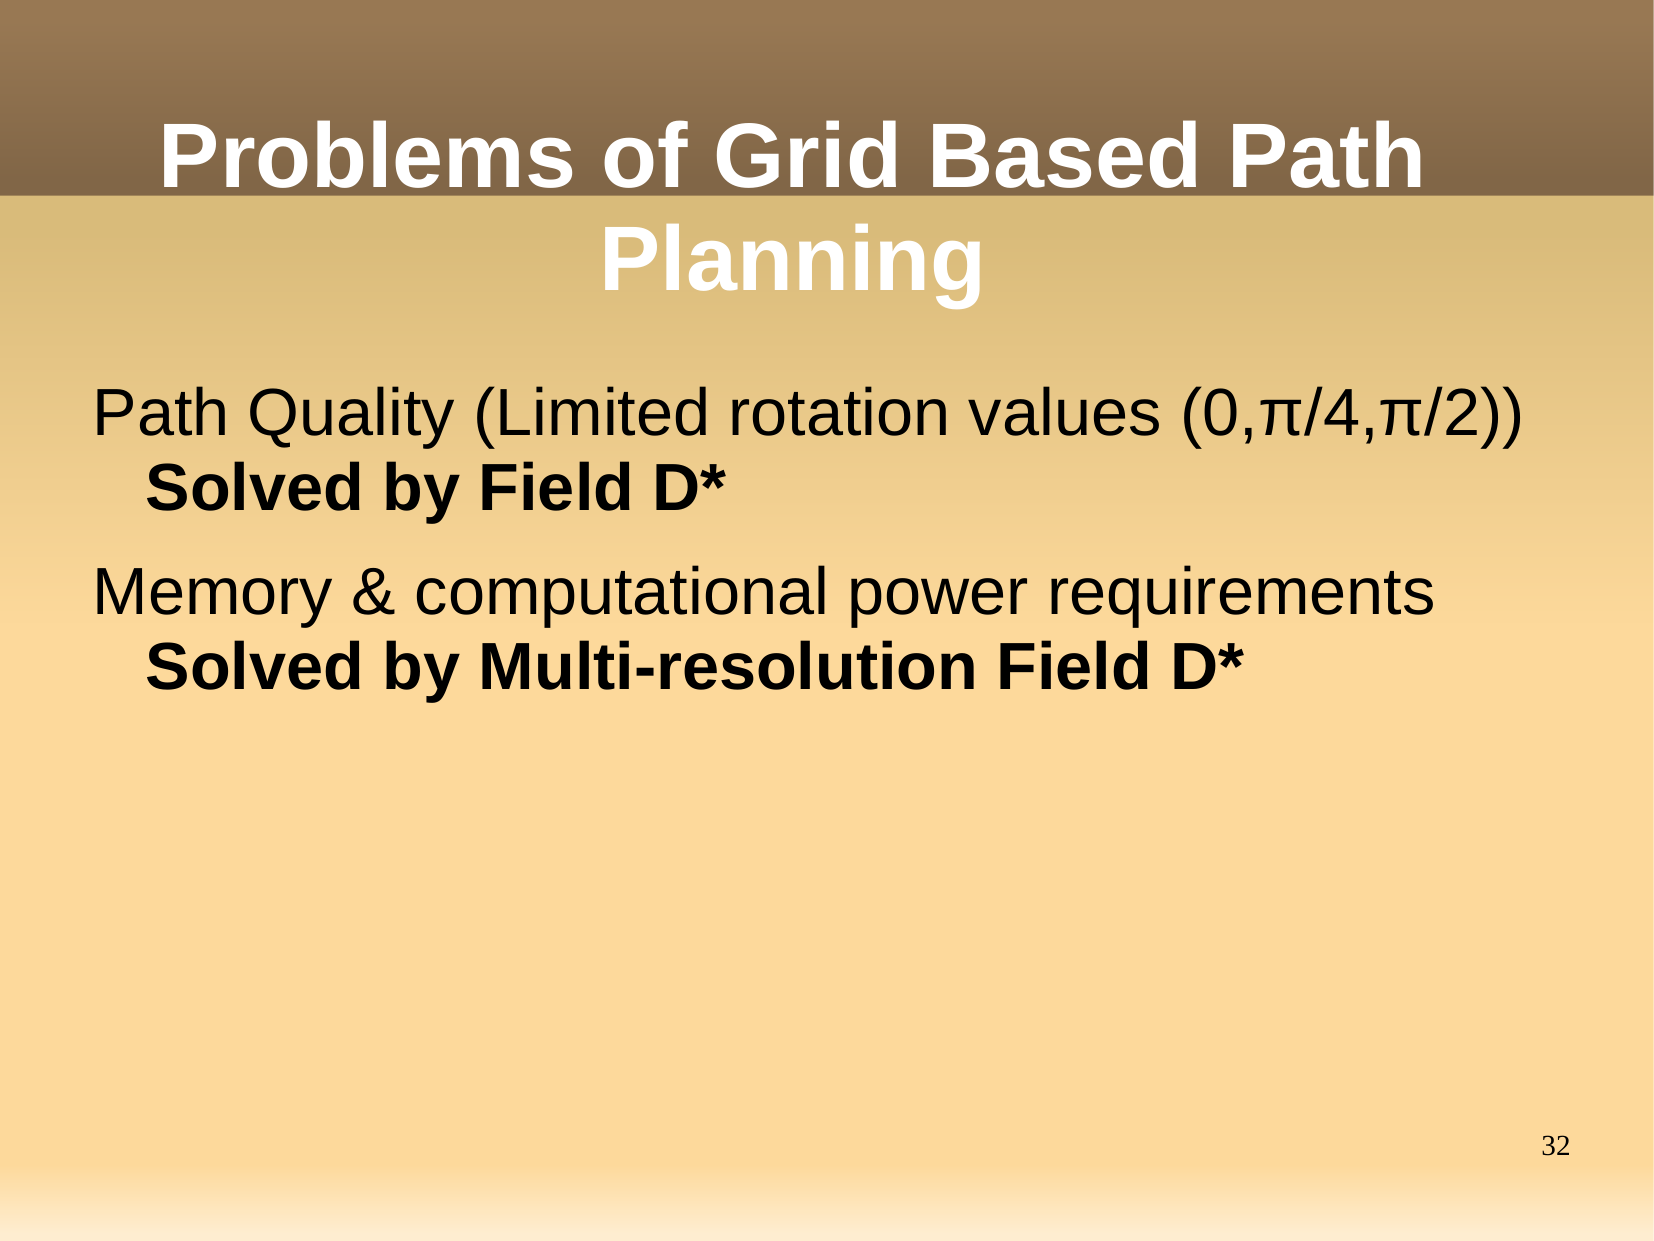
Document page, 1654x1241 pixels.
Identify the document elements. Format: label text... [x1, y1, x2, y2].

picture [0, 0, 1654, 1241]
title Problems of Grid Based Path Planning [49, 104, 1538, 413]
list Path Quality (Limited rotation values (0,π/4,π/2)) Solved by Field D* Memory & computational power requirements Solved by Multi-resolution Field D* [75, 375, 1564, 1094]
